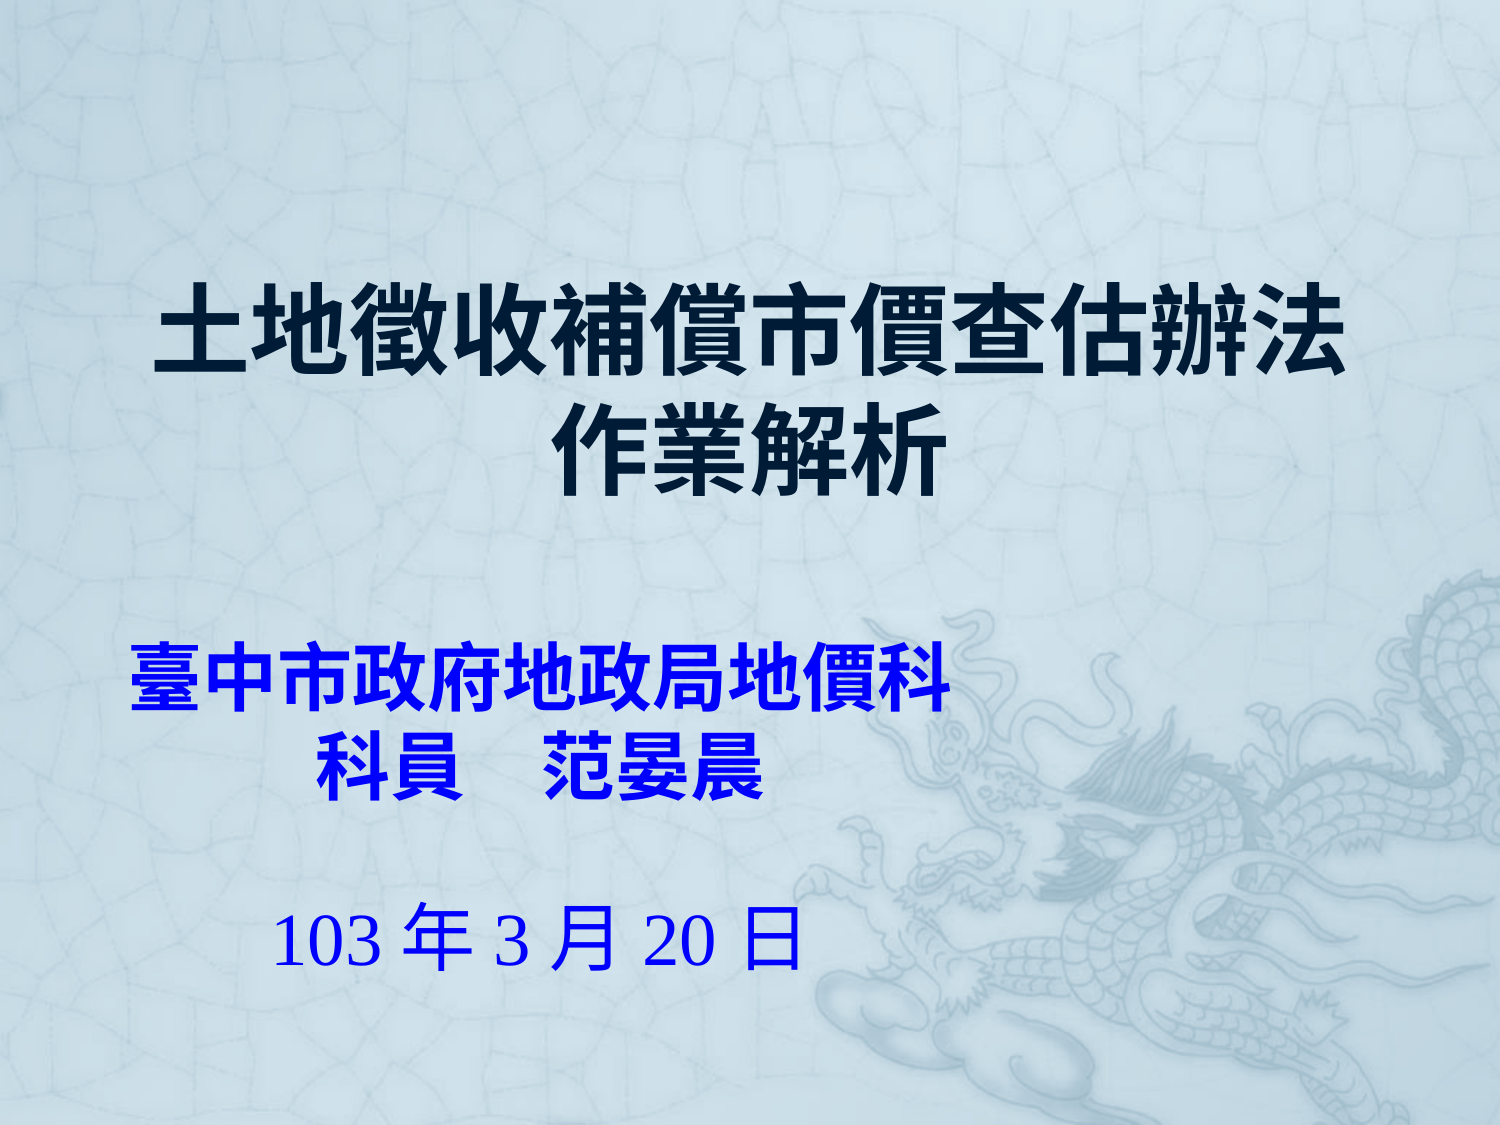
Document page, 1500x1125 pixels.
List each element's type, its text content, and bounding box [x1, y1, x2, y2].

subtitle 臺中市政府地政局地價科 科員 范晏晨 103年3月20日 [112, 633, 1424, 1012]
title 土地徵收補償市價查估辦法作業解析 [112, 62, 1388, 516]
